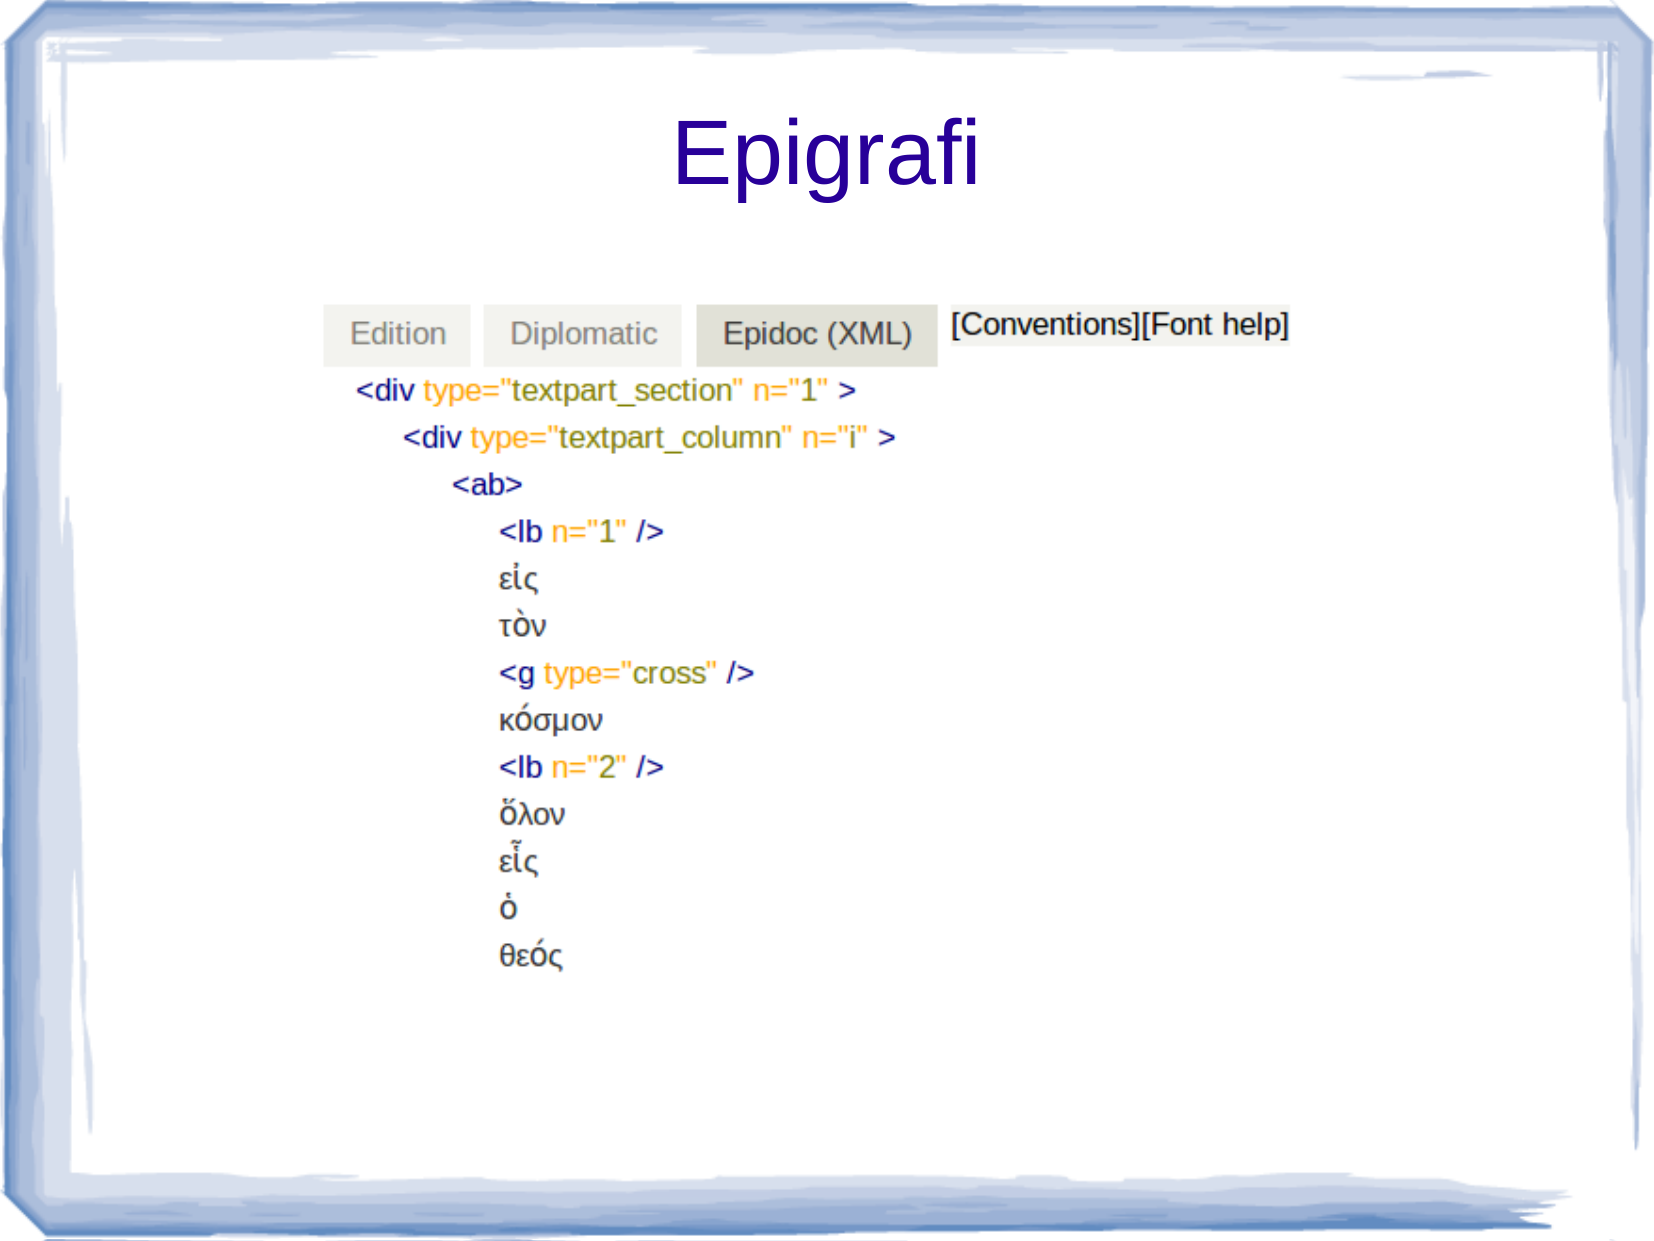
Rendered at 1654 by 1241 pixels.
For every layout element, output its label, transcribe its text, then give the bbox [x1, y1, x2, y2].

title Epigrafi [82, 49, 1571, 257]
picture [0, 0, 1654, 1241]
